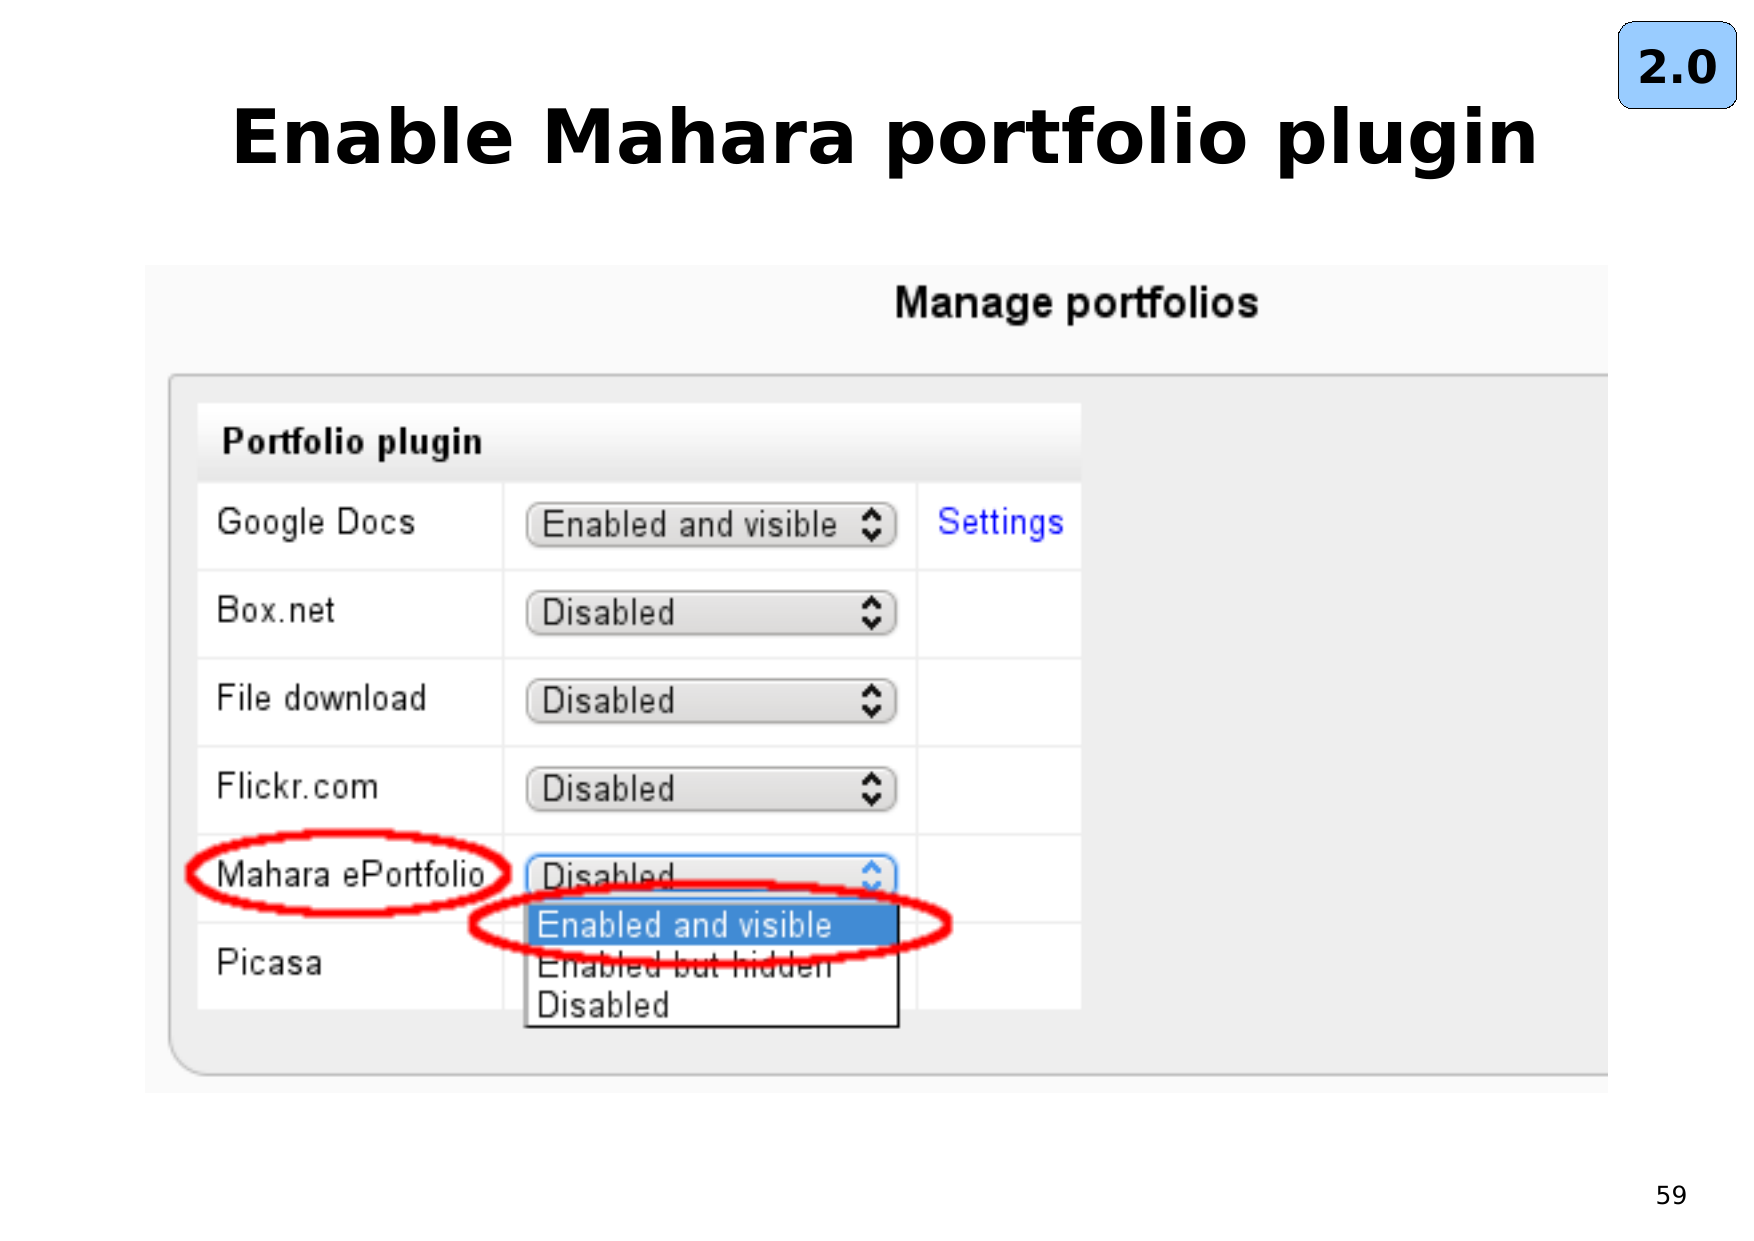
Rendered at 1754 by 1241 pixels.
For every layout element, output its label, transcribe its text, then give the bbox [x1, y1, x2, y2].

text_box 2.0 [1618, 21, 1737, 109]
picture [145, 265, 1608, 1093]
title Enable Mahara portfolio plugin [59, 50, 1713, 227]
